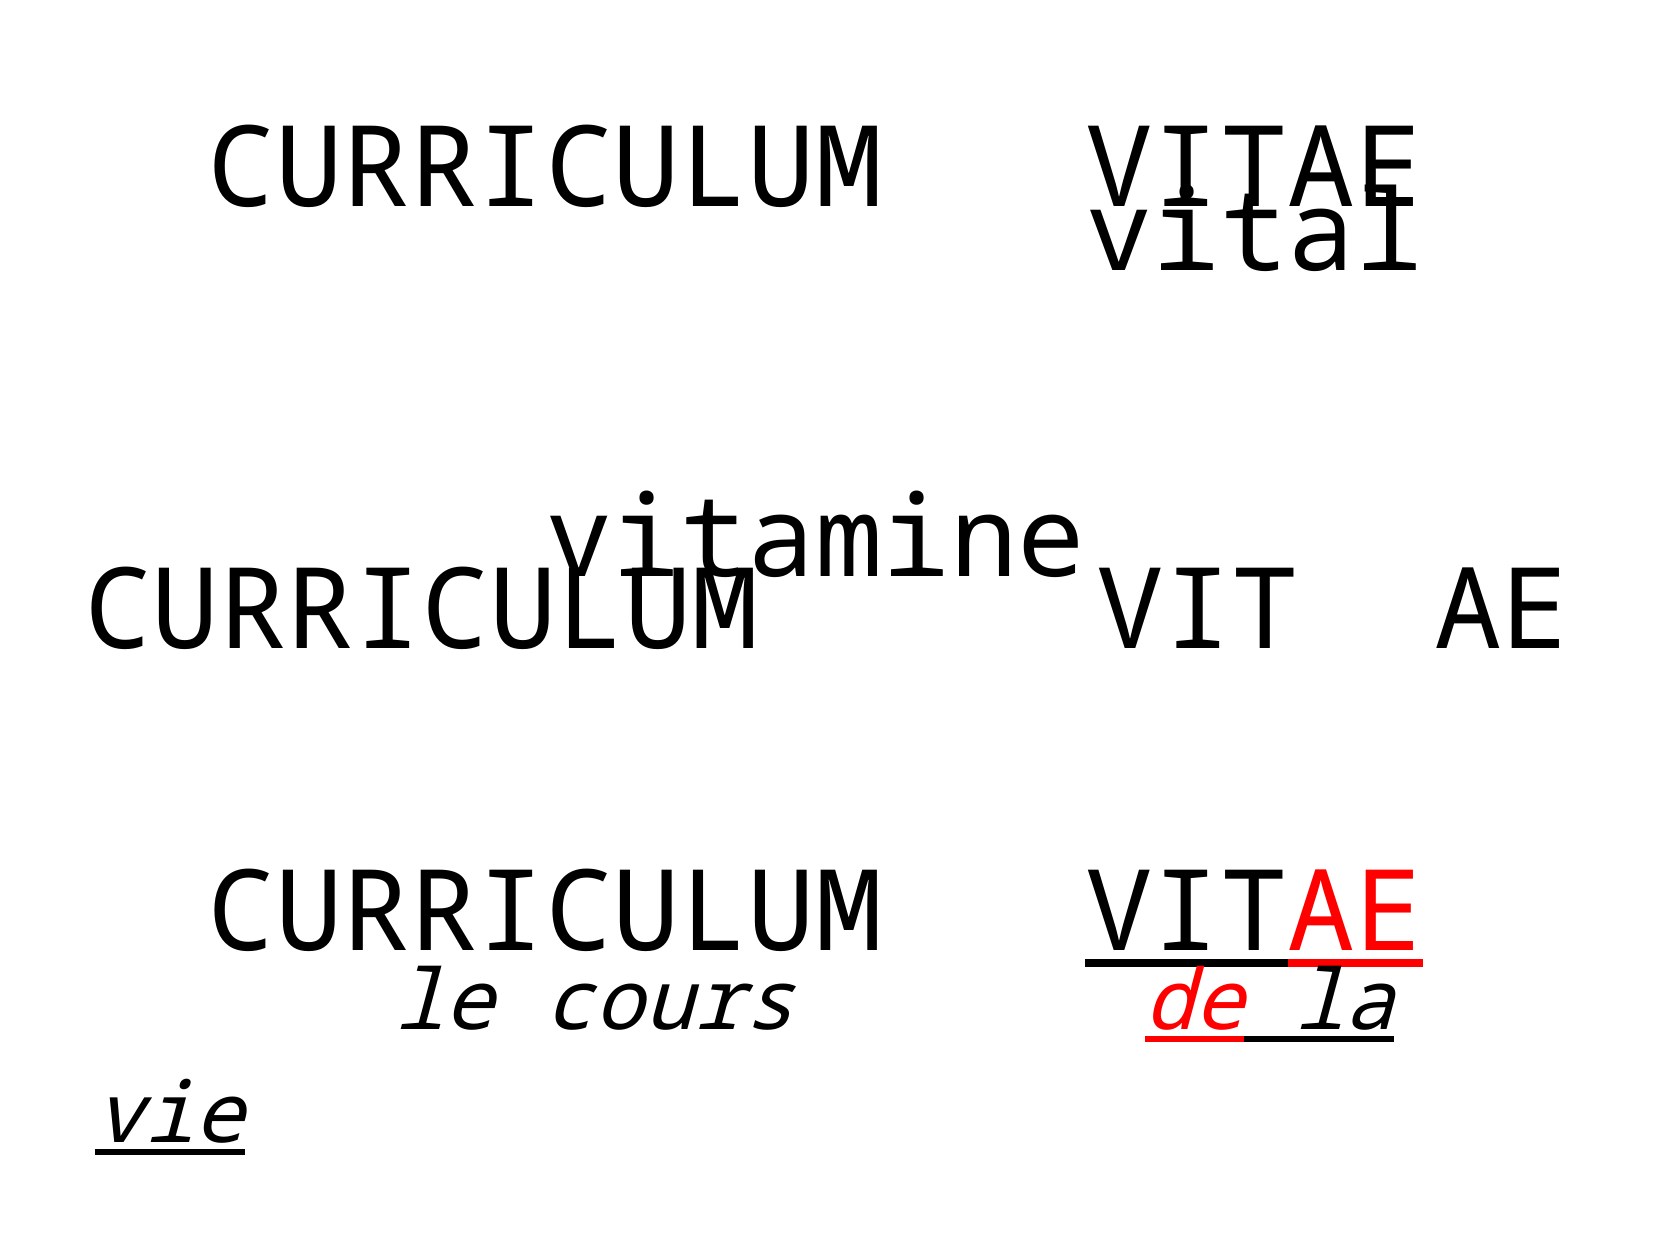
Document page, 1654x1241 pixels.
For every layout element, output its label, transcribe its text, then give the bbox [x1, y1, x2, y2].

title CURRICULUM VIT AE [82, 501, 1571, 709]
title vital vitamine [71, 248, 1560, 512]
title CURRICULUM VITAE [70, 803, 1560, 1011]
title le cours de la vie [94, 950, 1583, 1158]
title CURRICULUM VITAE [70, 59, 1560, 267]
